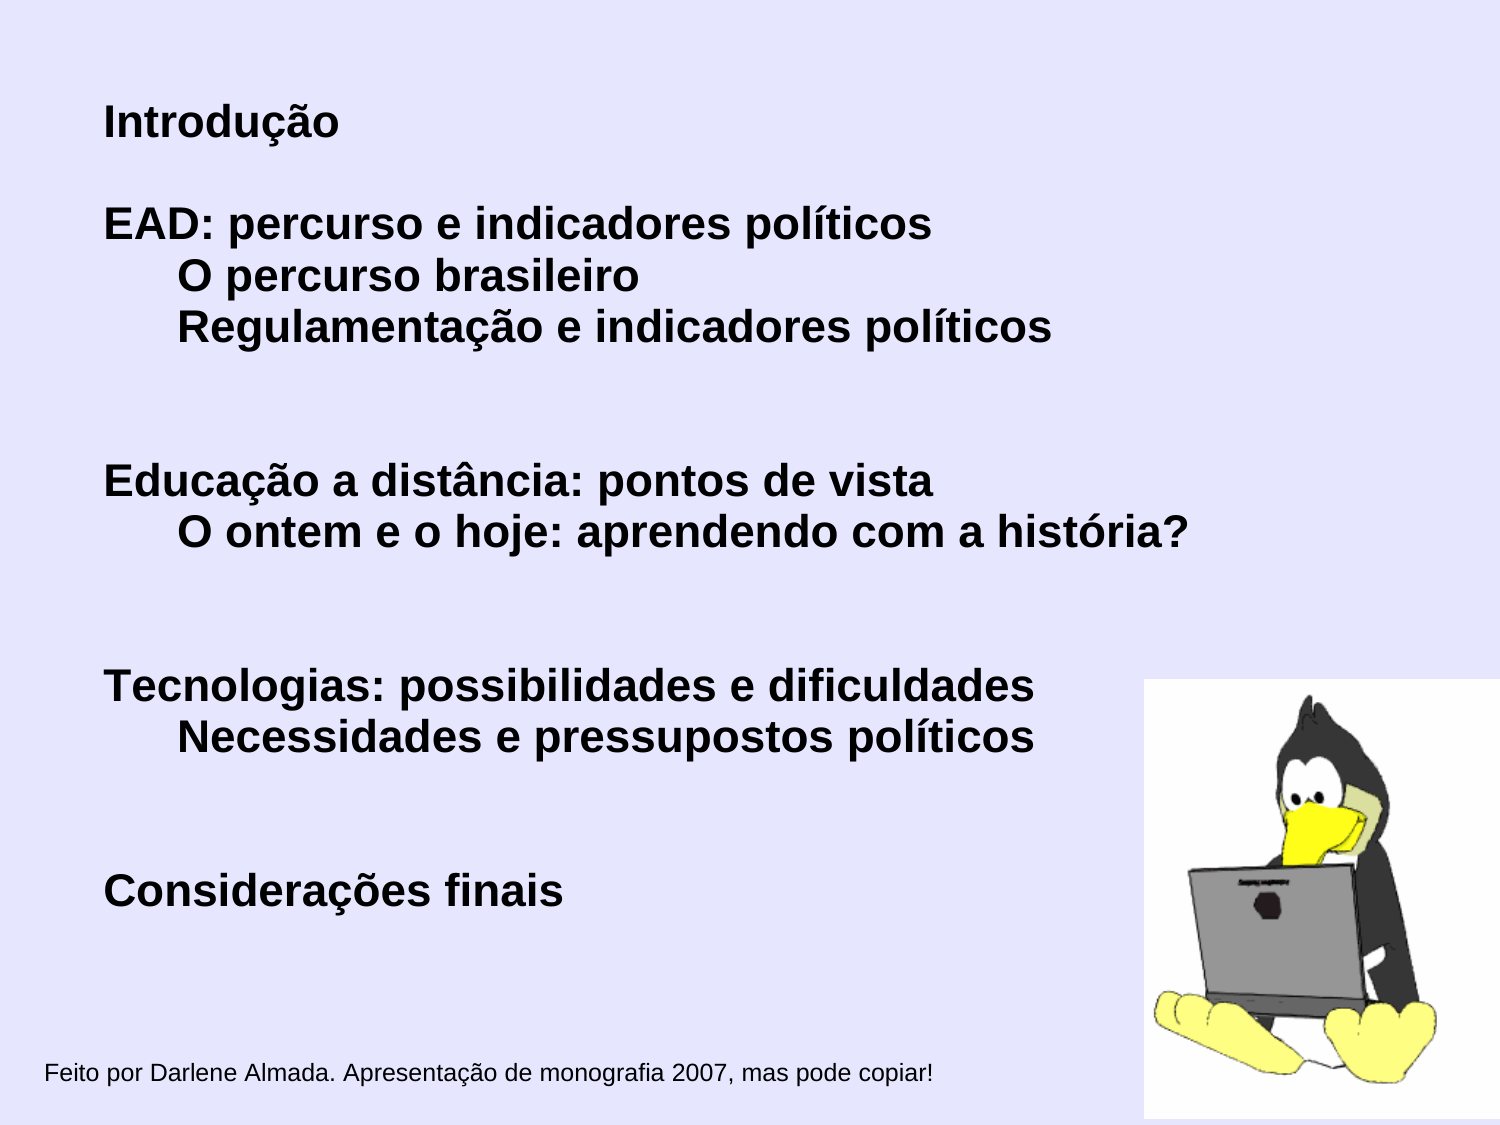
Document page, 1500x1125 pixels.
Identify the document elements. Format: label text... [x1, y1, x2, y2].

picture [1144, 679, 1500, 1119]
text_box Introdução EAD: percurso e indicadores políticos O percurso brasileiro Regulamentação e indicadores políticos Educação a distância: pontos de vista O ontem e o hoje: aprendendo com a história? Tecnologias: possibilidades e dificuldades Necessidades e pressupostos políticos Considerações finais [88, 88, 1300, 1063]
text_box Feito por Darlene Almada. Apresentação de monografia 2007, mas pode copiar! [29, 1062, 1123, 1107]
